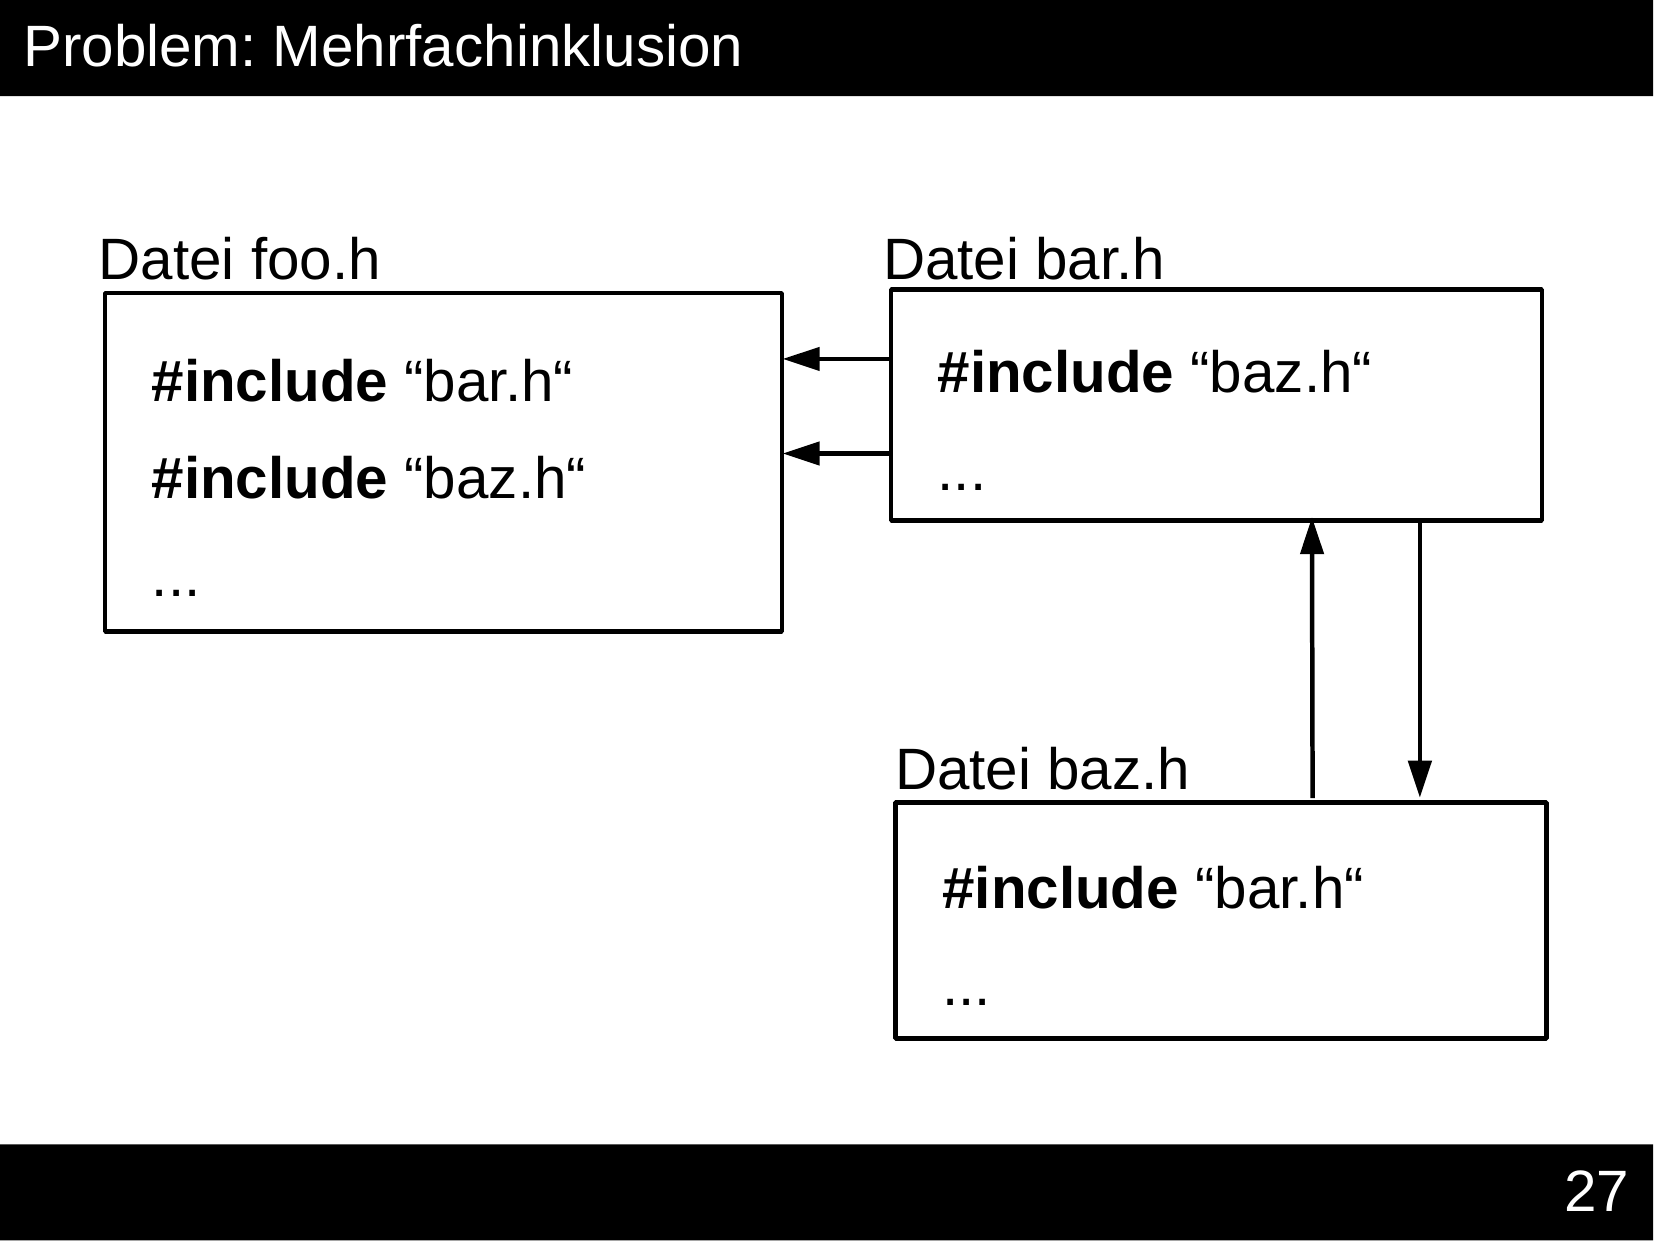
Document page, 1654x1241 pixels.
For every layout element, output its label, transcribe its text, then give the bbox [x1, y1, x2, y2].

text_box Datei bar.h [868, 187, 1197, 268]
text_box #include “bar.h“ ... [895, 802, 1547, 1039]
text_box #include “bar.h“ #include “baz.h“ ... [104, 293, 782, 632]
text_box Datei foo.h [83, 187, 734, 282]
text_box #include “baz.h“ ... [890, 289, 1542, 521]
text_box Problem: Mehrfachinklusion [8, 5, 765, 94]
text_box Datei baz.h [880, 697, 1307, 777]
